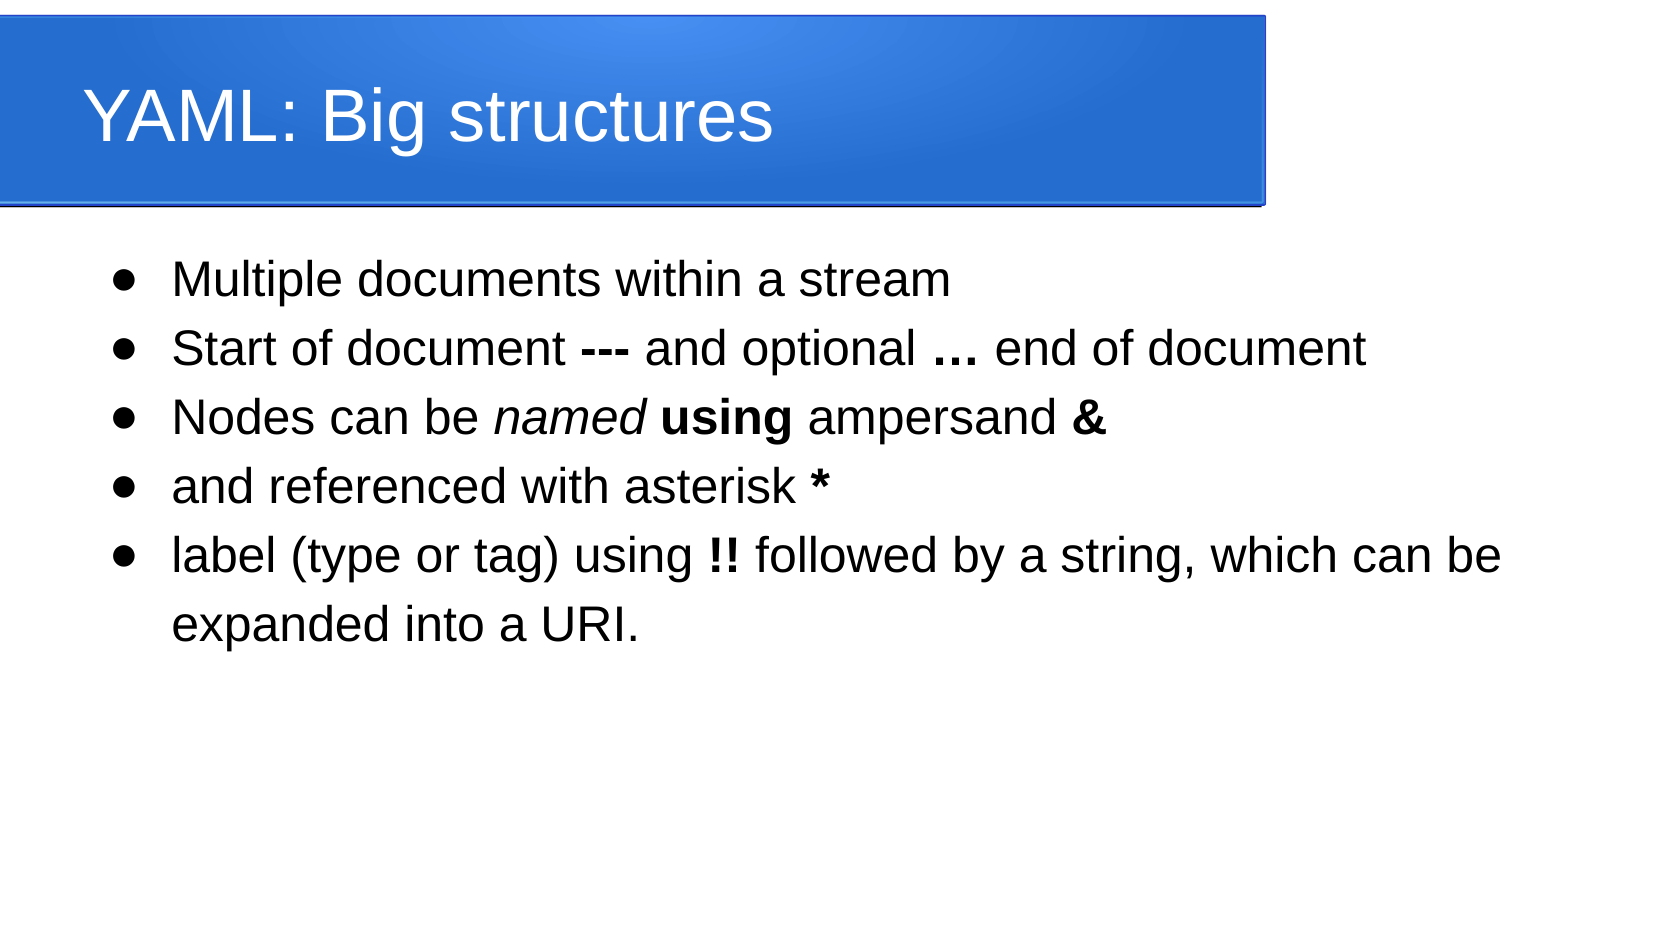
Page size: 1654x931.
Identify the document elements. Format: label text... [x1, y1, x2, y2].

text_box YAML: Big structures [82, 35, 1235, 189]
picture [0, 13, 1269, 211]
text_box Multiple documents within a stream Start of document --- and optional … end of document Nodes can be named using ampersand & and referenced with asterisk * label (type or tag) using !! followed by a string, which can be expanded into a URI. [81, 222, 1573, 834]
